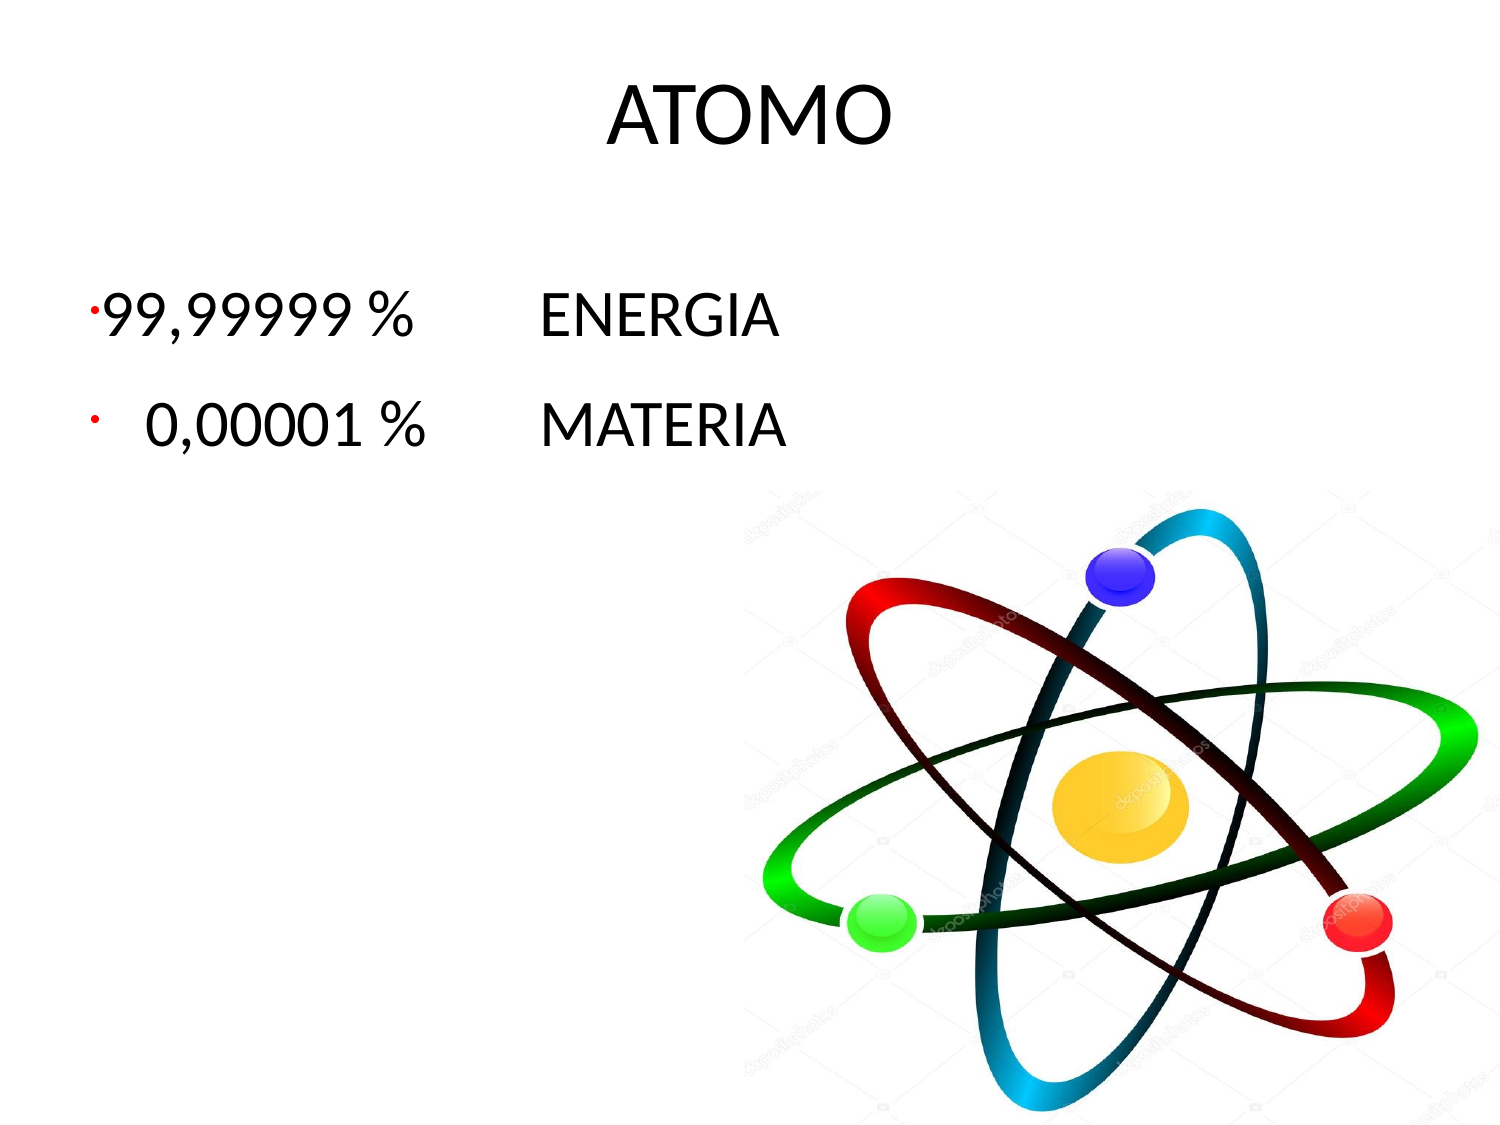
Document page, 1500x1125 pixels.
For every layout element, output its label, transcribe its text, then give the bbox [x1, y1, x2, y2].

list 99,99999 % ENERGIA 0,00001 % MATERIA [75, 262, 1425, 1005]
picture [744, 491, 1500, 1125]
title ATOMO [75, 45, 1425, 233]
